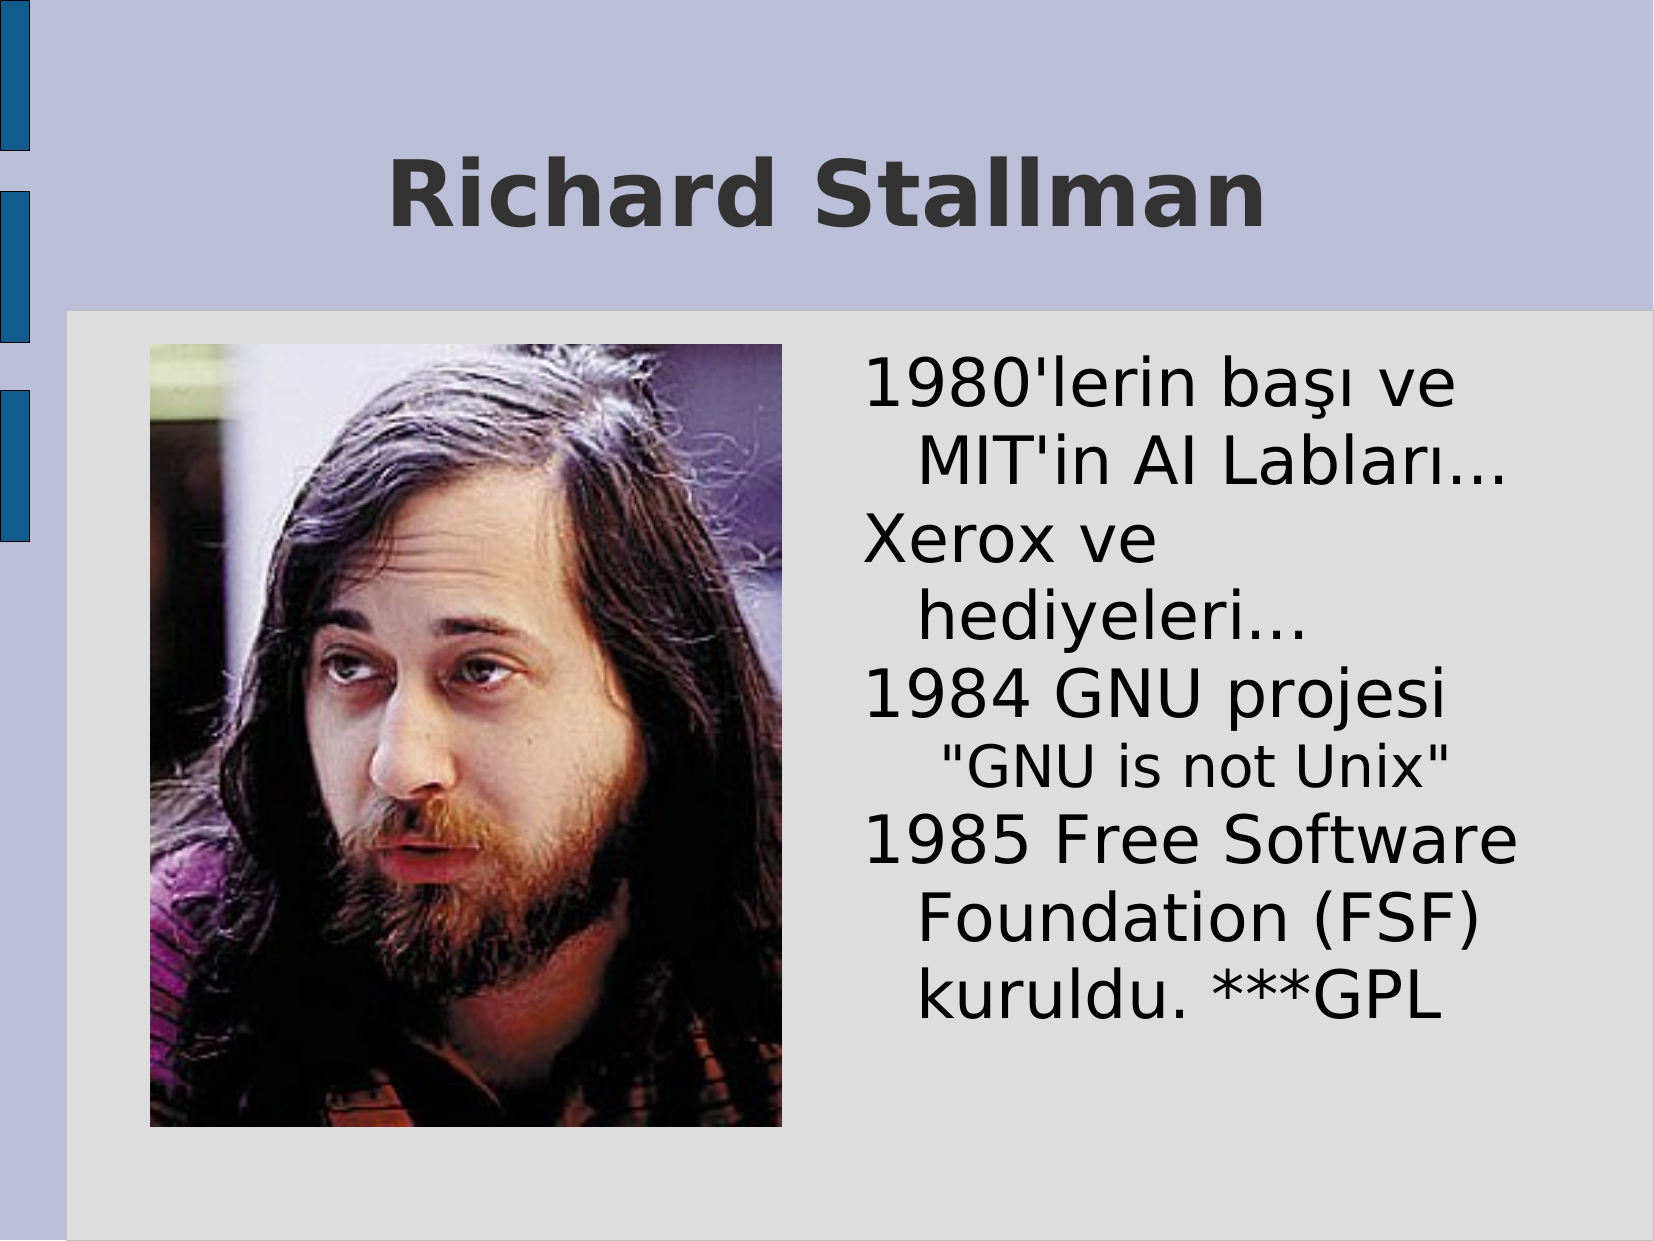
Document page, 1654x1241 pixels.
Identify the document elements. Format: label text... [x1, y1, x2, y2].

list 1980'lerin başı ve MIT'in AI Labları... Xerox ve hediyeleri... 1984 GNU projesi "GNU is not Unix" 1985 Free Software Foundation (FSF) kuruldu. ***GPL [845, 344, 1535, 1127]
title Richard Stallman [121, 91, 1534, 299]
picture [121, 344, 811, 1127]
